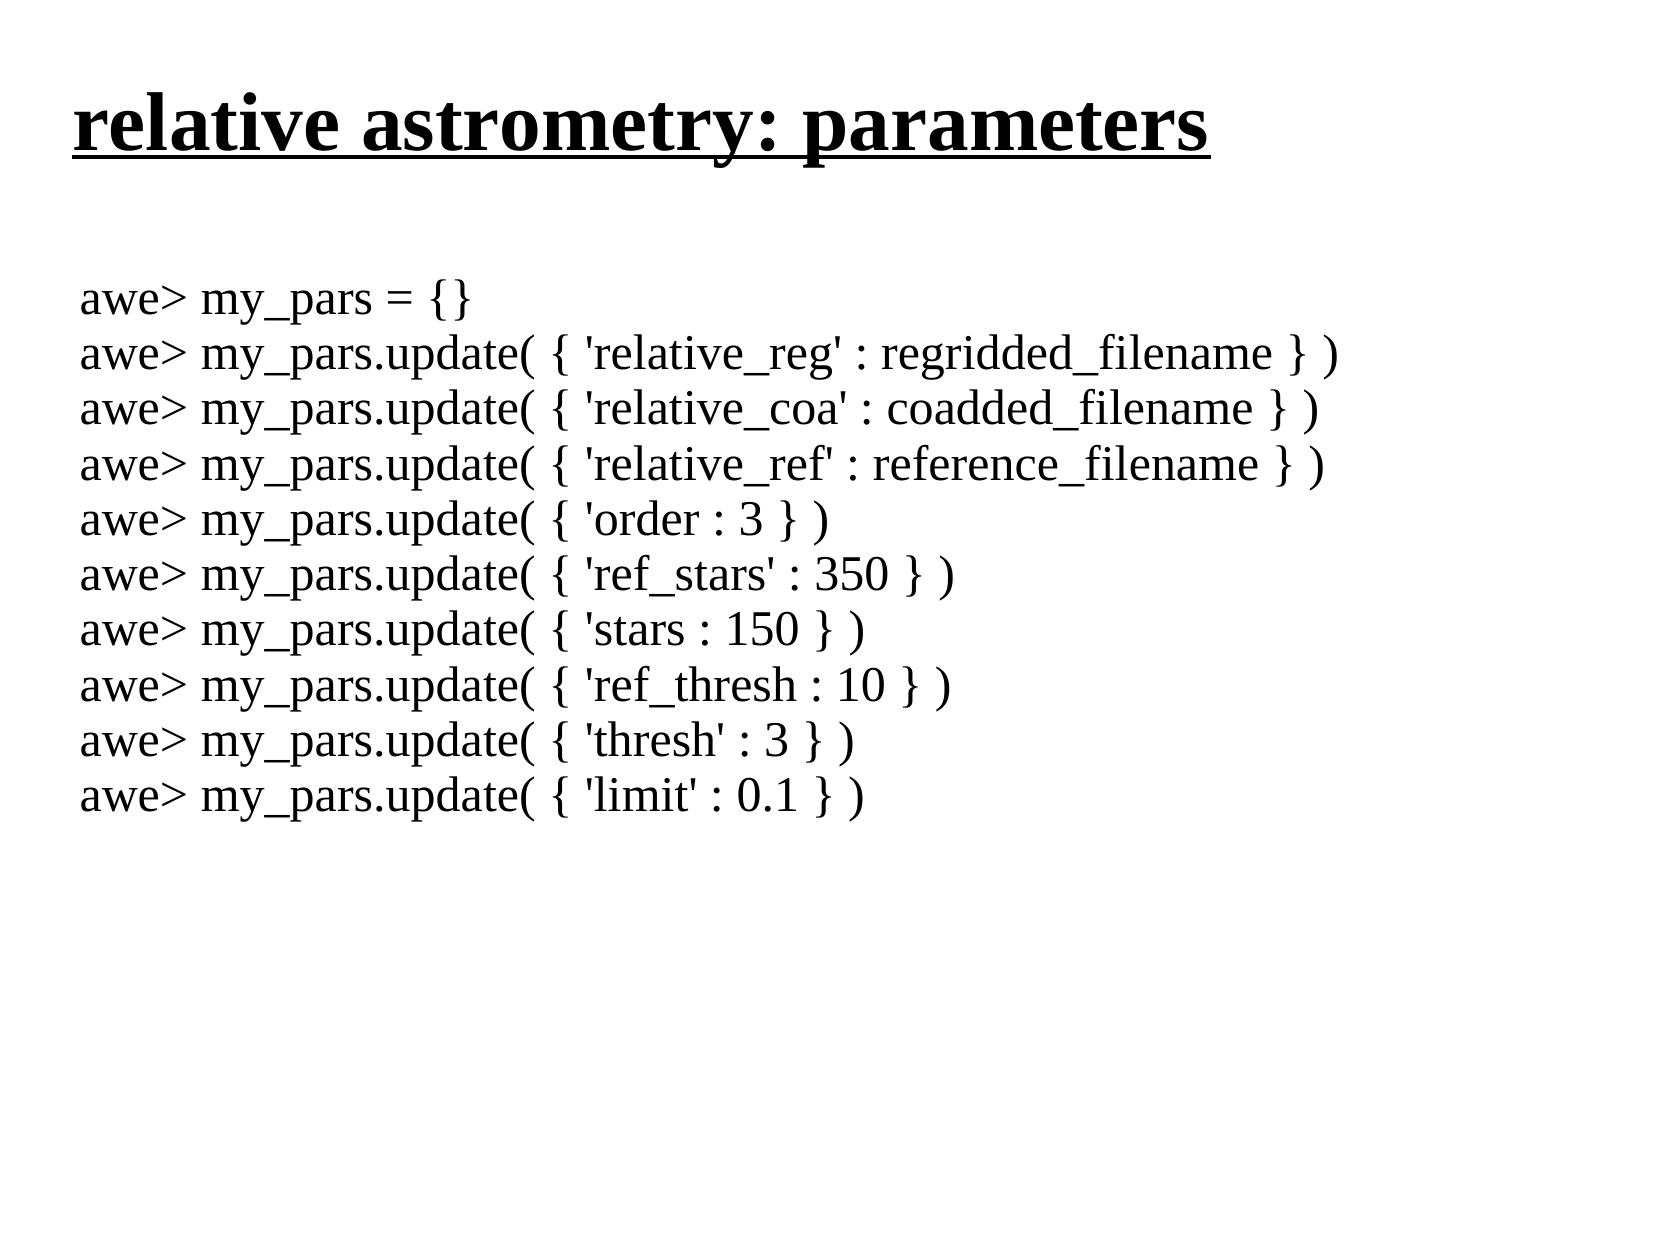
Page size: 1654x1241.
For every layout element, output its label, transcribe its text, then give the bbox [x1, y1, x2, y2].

text_box relative astrometry: parameters [72, 75, 1211, 169]
text_box awe> my_pars = {} awe> my_pars.update( { 'relative_reg' : regridded_filename } ) awe> my_pars.update( { 'relative_coa' : coadded_filename } ) awe> my_pars.update( { 'relative_ref' : reference_filename } ) awe> my_pars.update( { 'order : 3 } ) awe> my_pars.update( { 'ref_stars' : 350 } ) awe> my_pars.update( { 'stars : 150 } ) awe> my_pars.update( { 'ref_thresh : 10 } ) awe> my_pars.update( { 'thresh' : 3 } ) awe> my_pars.update( { 'limit' : 0.1 } ) [44, 269, 1339, 823]
